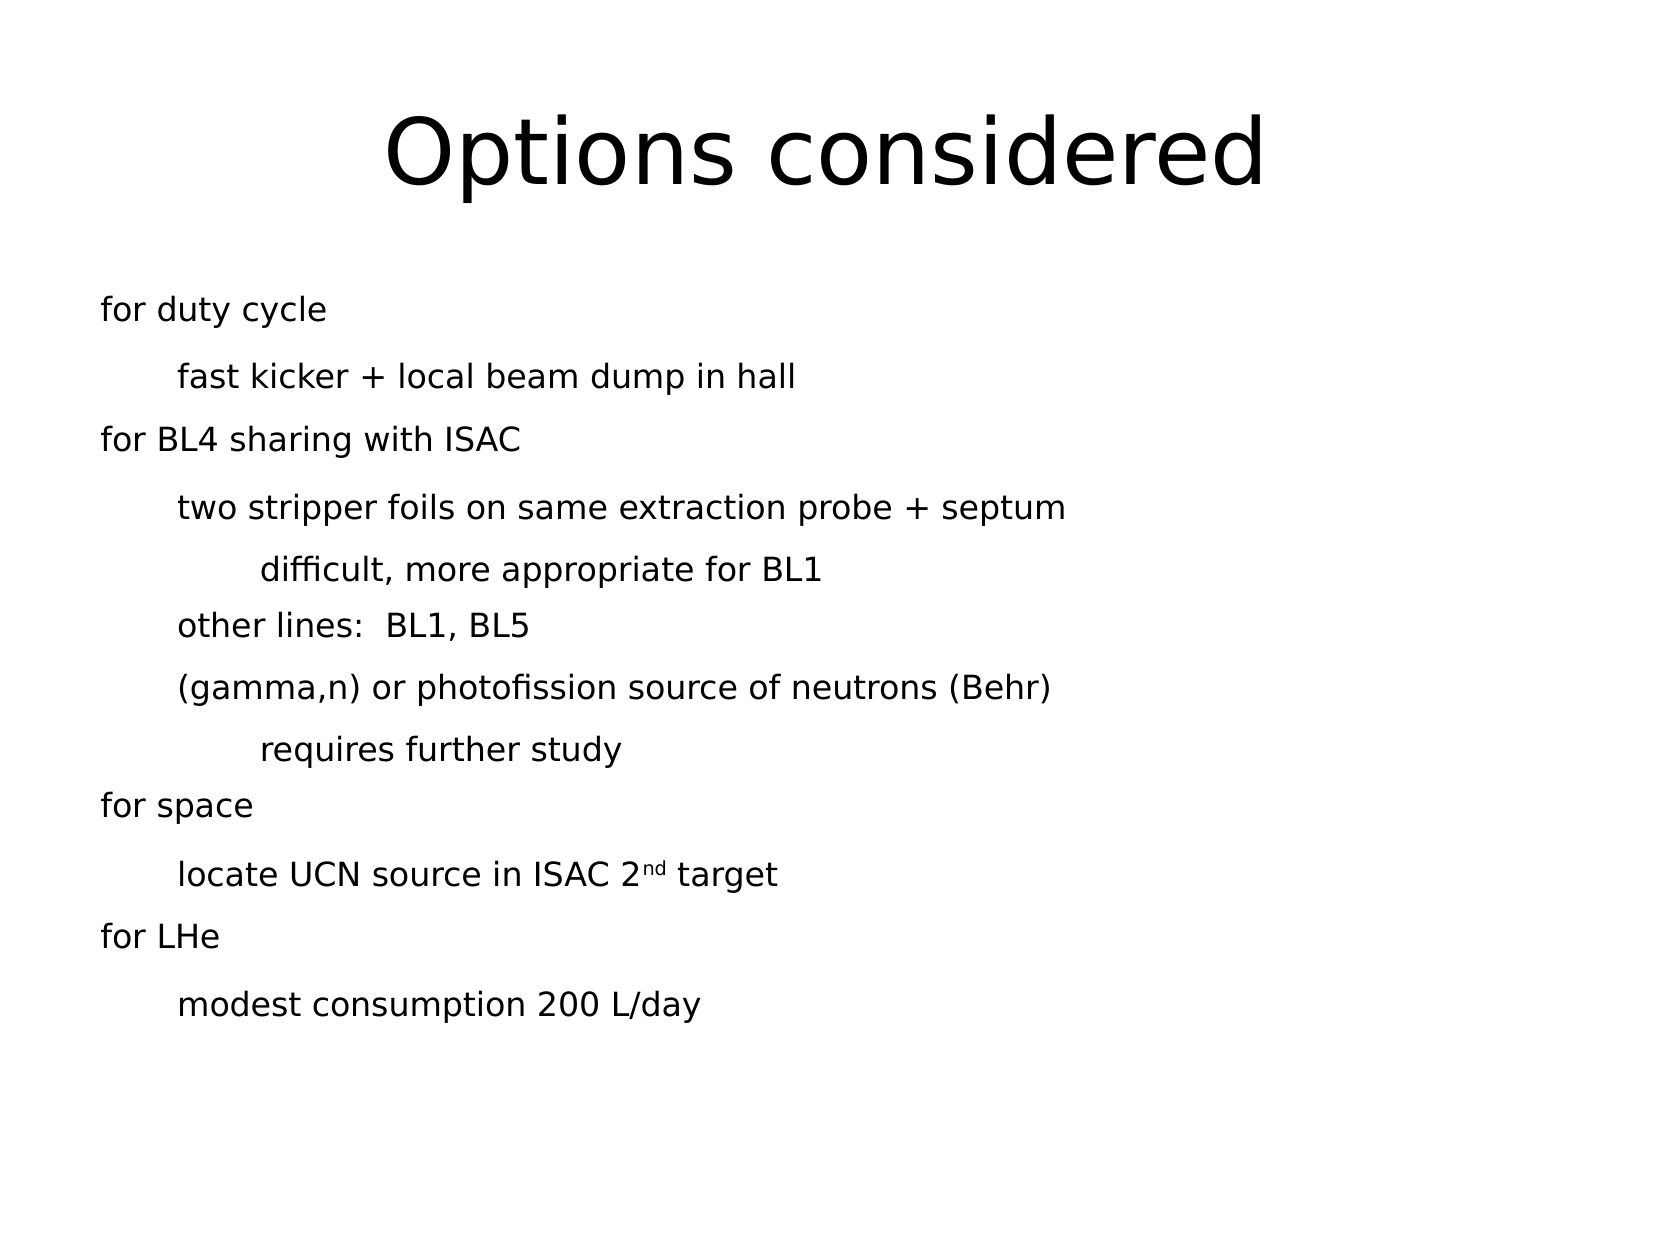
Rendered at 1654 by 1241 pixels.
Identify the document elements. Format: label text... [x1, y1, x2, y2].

list for duty cycle fast kicker + local beam dump in hall for BL4 sharing with ISAC two stripper foils on same extraction probe + septum difficult, more appropriate for BL1 other lines: BL1, BL5 (gamma,n) or photofission source of neutrons (Behr) requires further study for space locate UCN source in ISAC 2nd target for LHe modest consumption 200 L/day [82, 290, 1571, 1094]
title Options considered [82, 56, 1571, 250]
